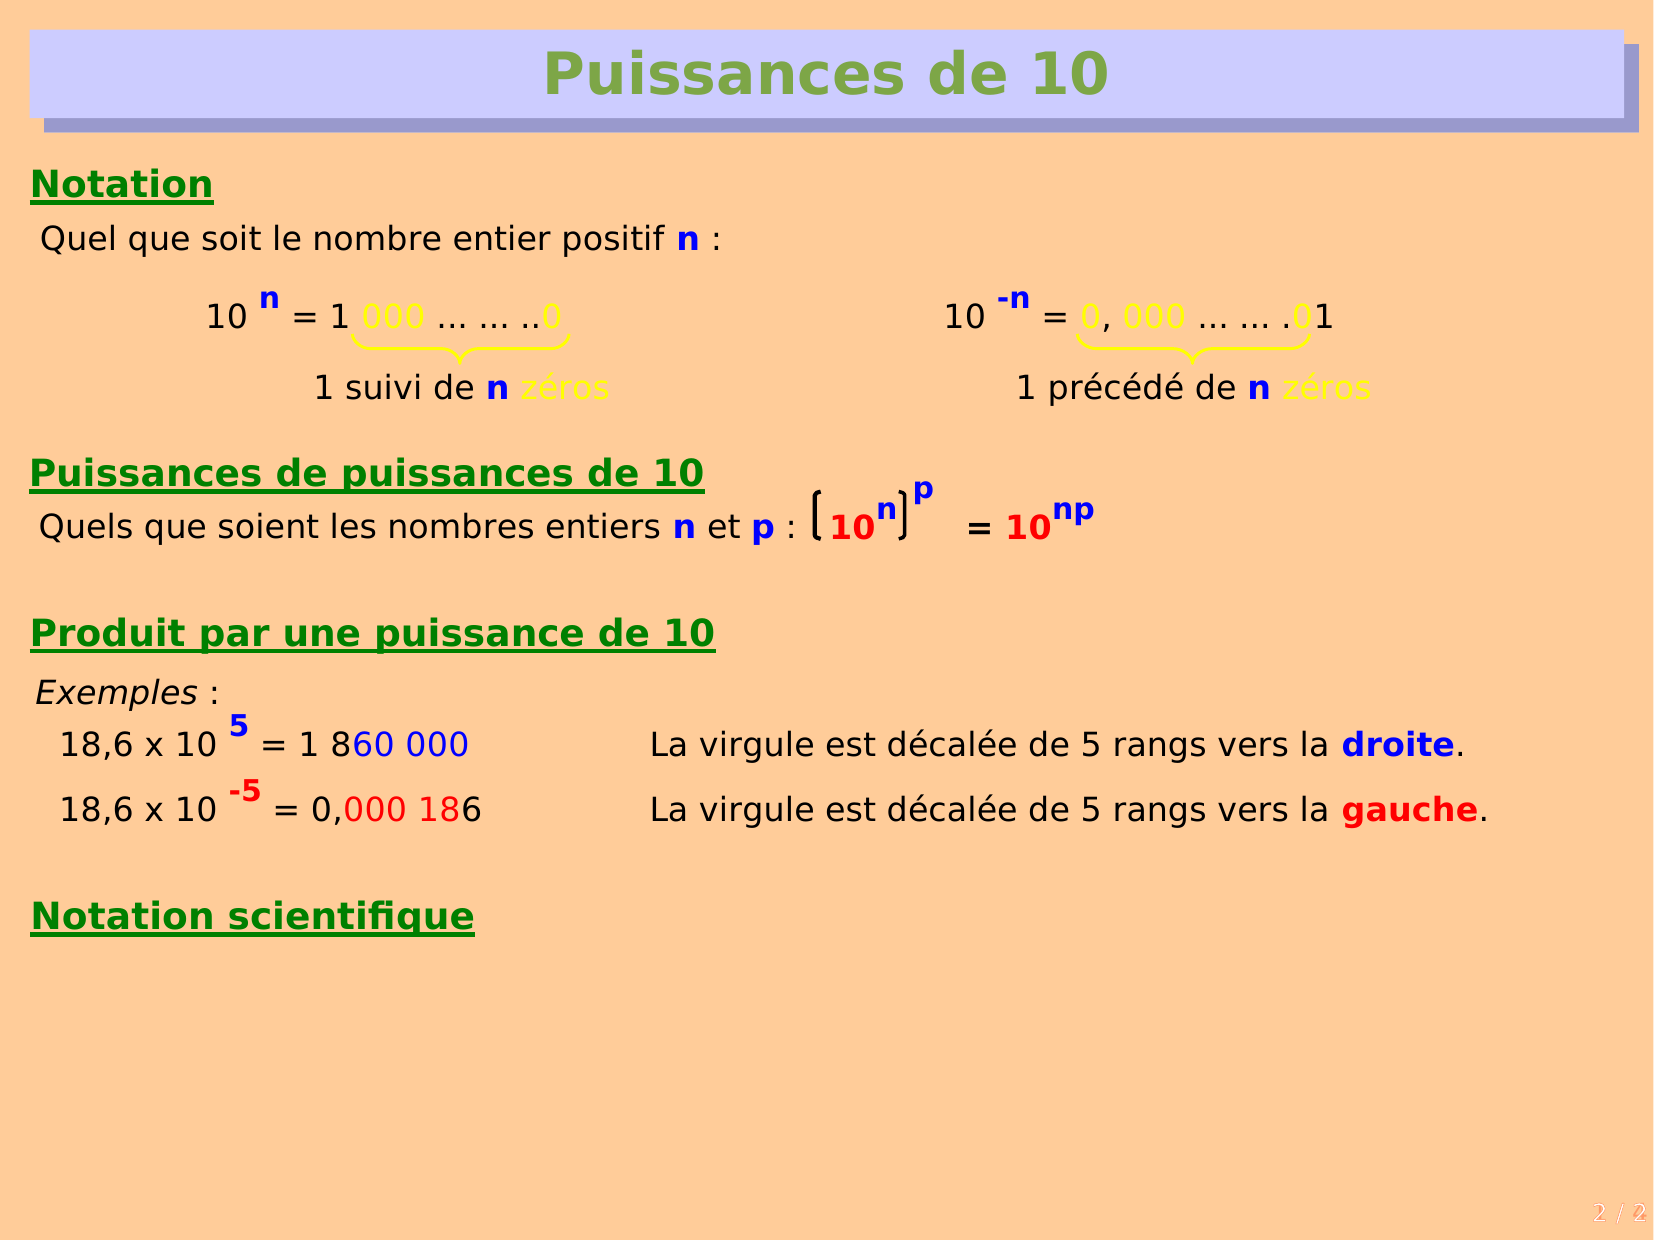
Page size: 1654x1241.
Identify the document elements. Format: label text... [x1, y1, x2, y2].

text_box 10 -n = 0, 000 ... ... .01 [943, 280, 1344, 337]
text_box 10 n = 1 000 ... ... ..0 [205, 280, 572, 337]
text_box Quel que soit le nombre entier positif n : [39, 212, 723, 266]
text_box 18,6 x 10 5 = 1 860 000 [59, 708, 471, 765]
text_box 18,6 x 10 -5 = 0,000 186 [59, 773, 483, 830]
text_box Quels que soient les nombres entiers n et p : [38, 500, 798, 554]
text_box 2 / 2 [1591, 1198, 1649, 1235]
text_box Puissances de puissances de 10 [28, 451, 706, 496]
text_box 1 suivi de n zéros [313, 368, 611, 408]
text_box Exemples : [35, 666, 221, 720]
text_box p [912, 470, 935, 527]
text_box 1 précédé de n zéros [1015, 368, 1373, 408]
text_box Notation [29, 162, 215, 207]
title Puissances de 10 [29, 29, 1625, 119]
text_box 10n = 10np [760, 491, 1096, 548]
text_box Produit par une puissance de 10 [29, 611, 717, 656]
text_box La virgule est décalée de 5 rangs vers la droite. [649, 725, 1466, 765]
text_box Notation scientifique [29, 894, 477, 939]
text_box La virgule est décalée de 5 rangs vers la gauche. [649, 790, 1490, 830]
